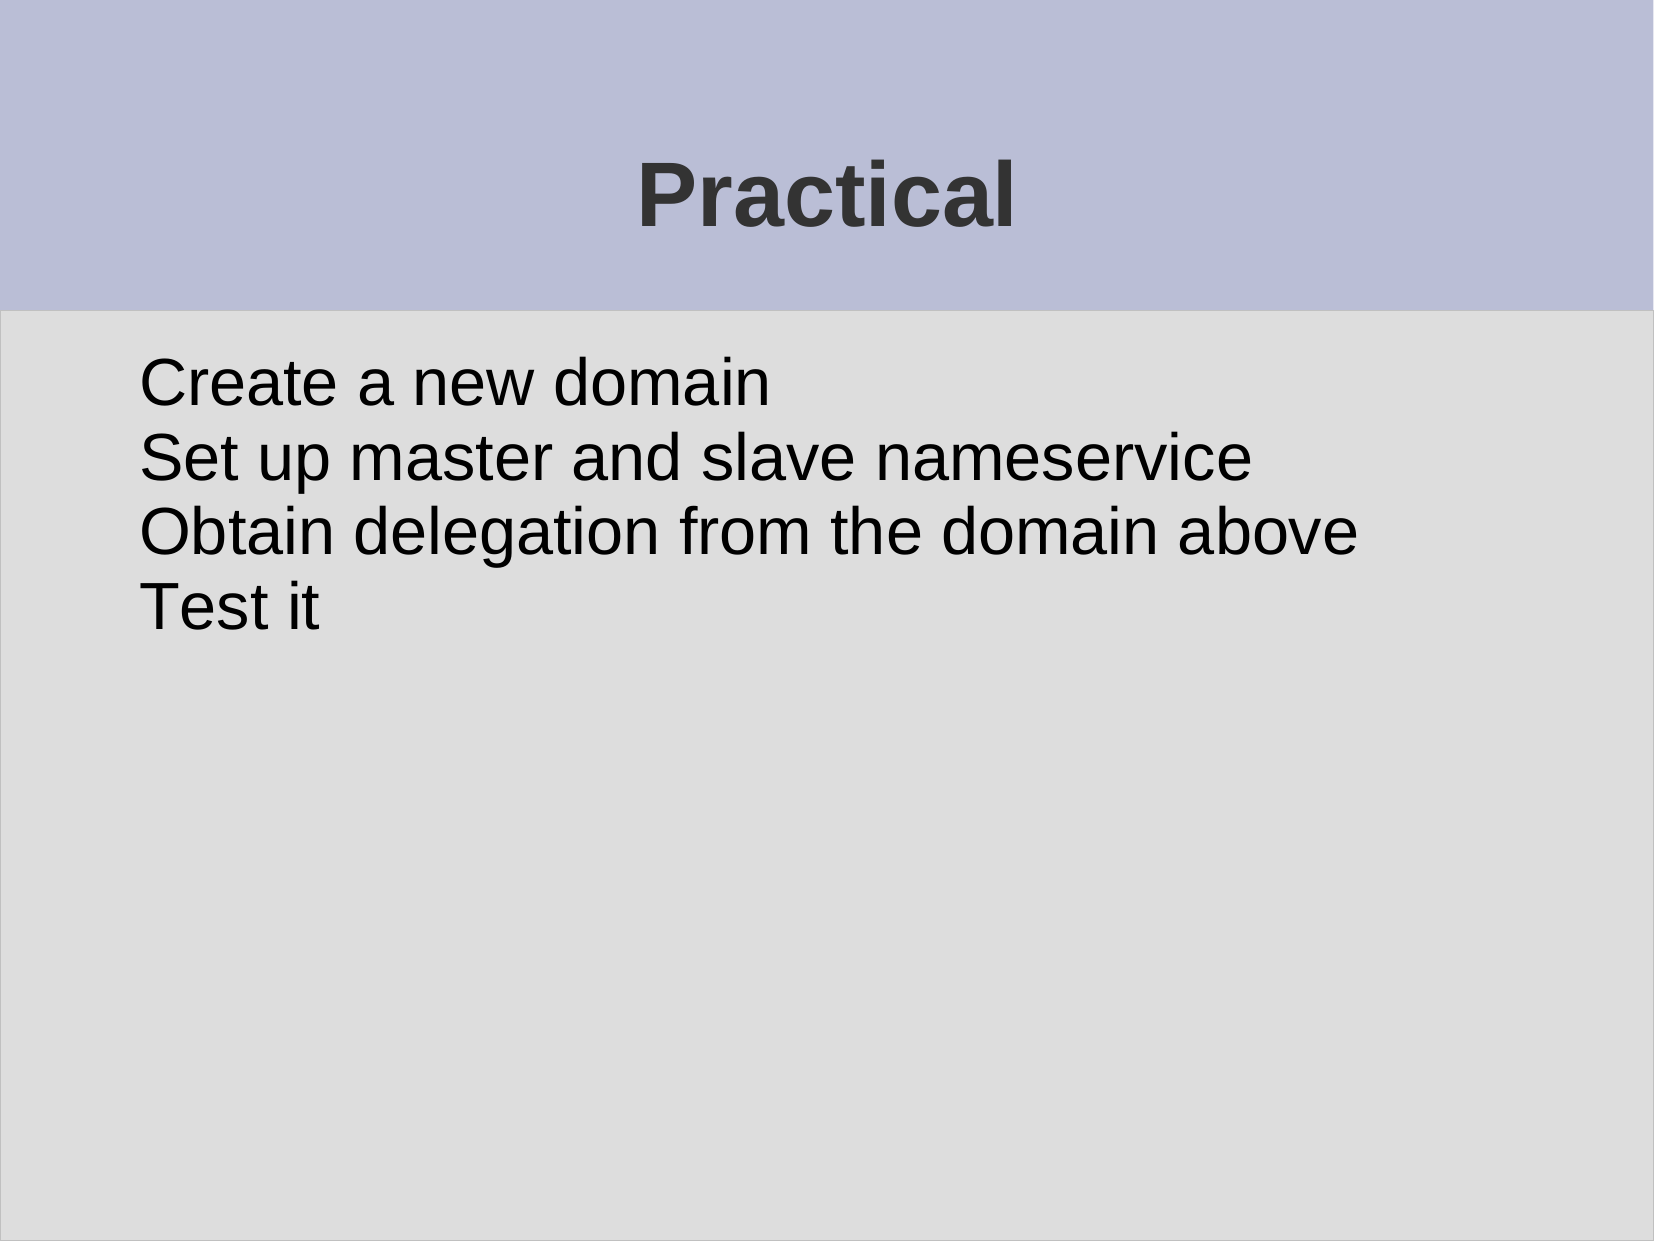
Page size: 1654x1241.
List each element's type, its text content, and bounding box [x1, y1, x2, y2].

title Practical [121, 91, 1534, 299]
list Create a new domain Set up master and slave nameservice Obtain delegation from the domain above Test it [121, 344, 1534, 1127]
